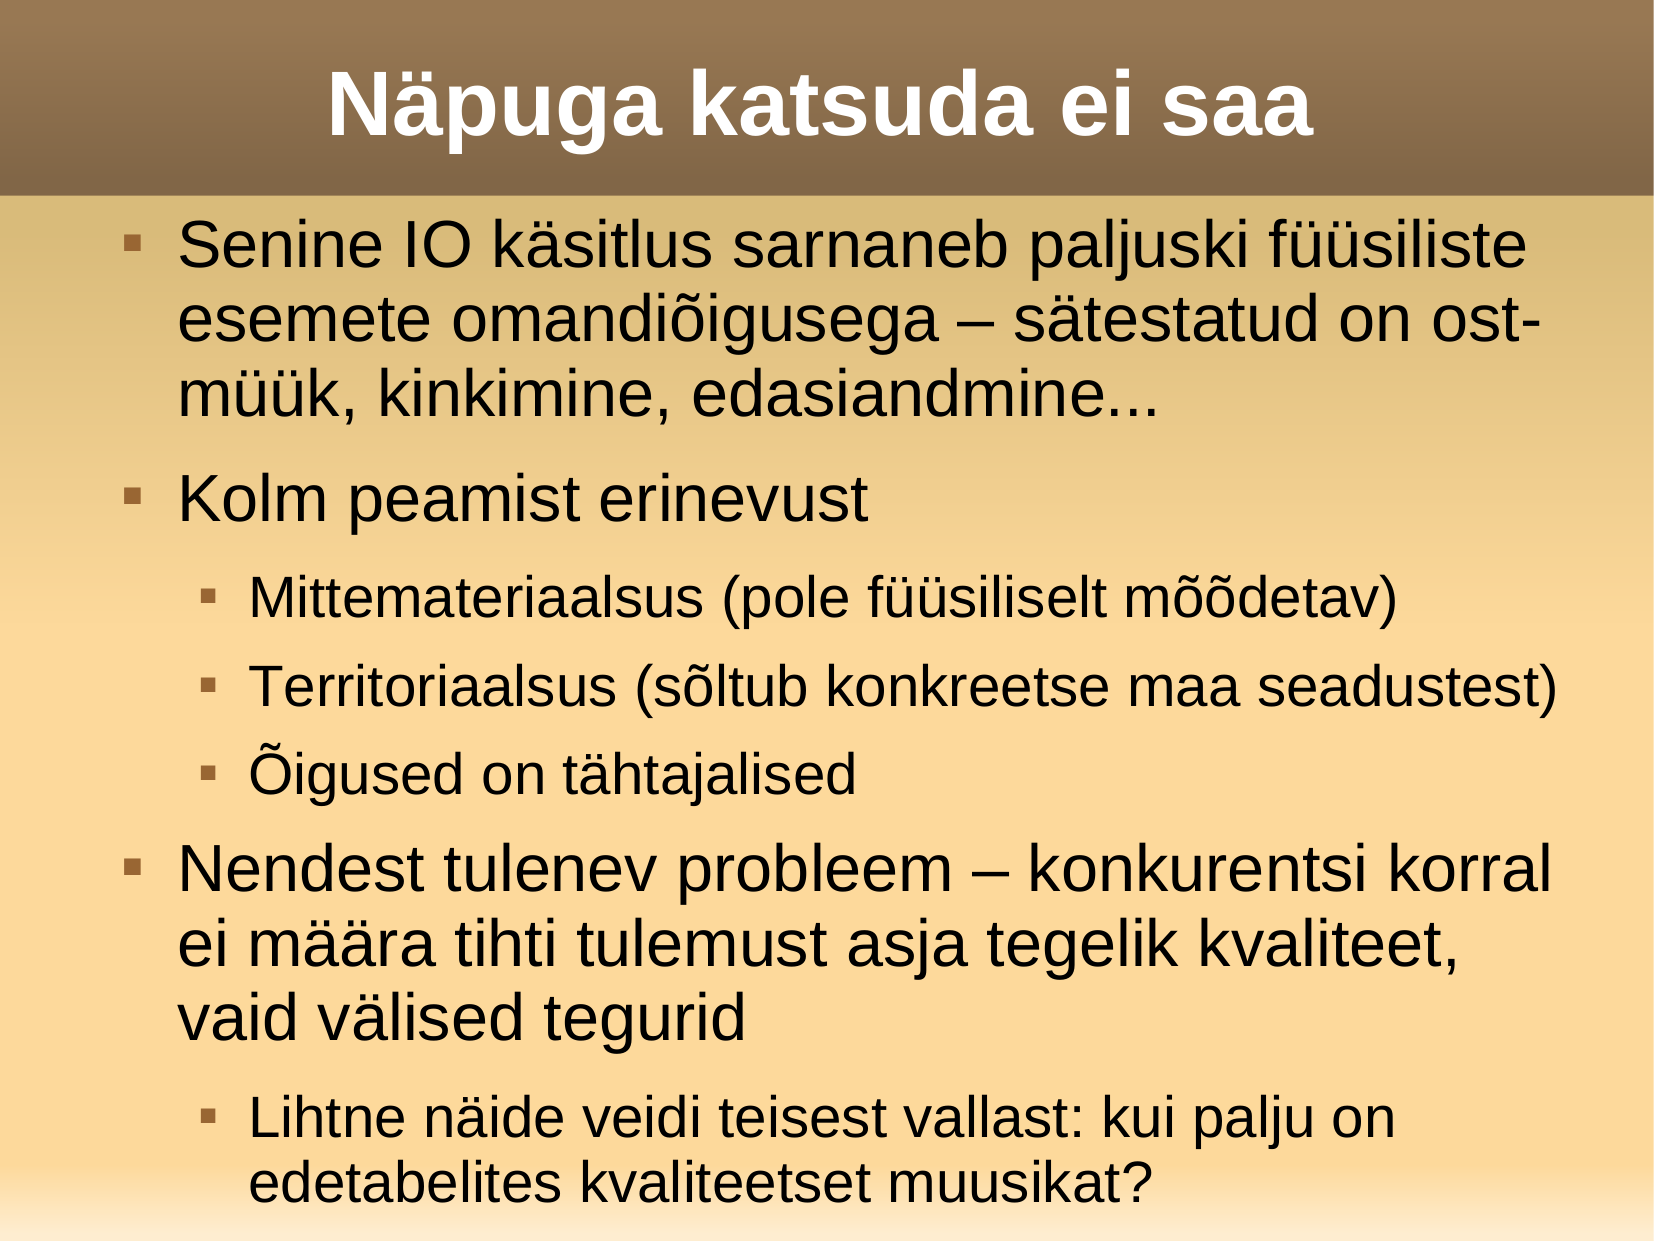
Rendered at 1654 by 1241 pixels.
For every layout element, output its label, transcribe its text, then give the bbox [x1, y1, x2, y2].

picture [0, 0, 1654, 1241]
title Näpuga katsuda ei saa [76, 7, 1565, 200]
list Senine IO käsitlus sarnaneb paljuski füüsiliste esemete omandiõigusega – sätestatud on ost-müük, kinkimine, edasiandmine... Kolm peamist erinevust Mittemateriaalsus (pole füüsiliselt mõõdetav) Territoriaalsus (sõltub konkreetse maa seadustest) Õigused on tähtajalised Nendest tulenev probleem – konkurentsi korral ei määra tihti tulemust asja tegelik kvaliteet, vaid välised tegurid Lihtne näide veidi teisest vallast: kui palju on edetabelites kvaliteetset muusikat? [106, 206, 1595, 1215]
